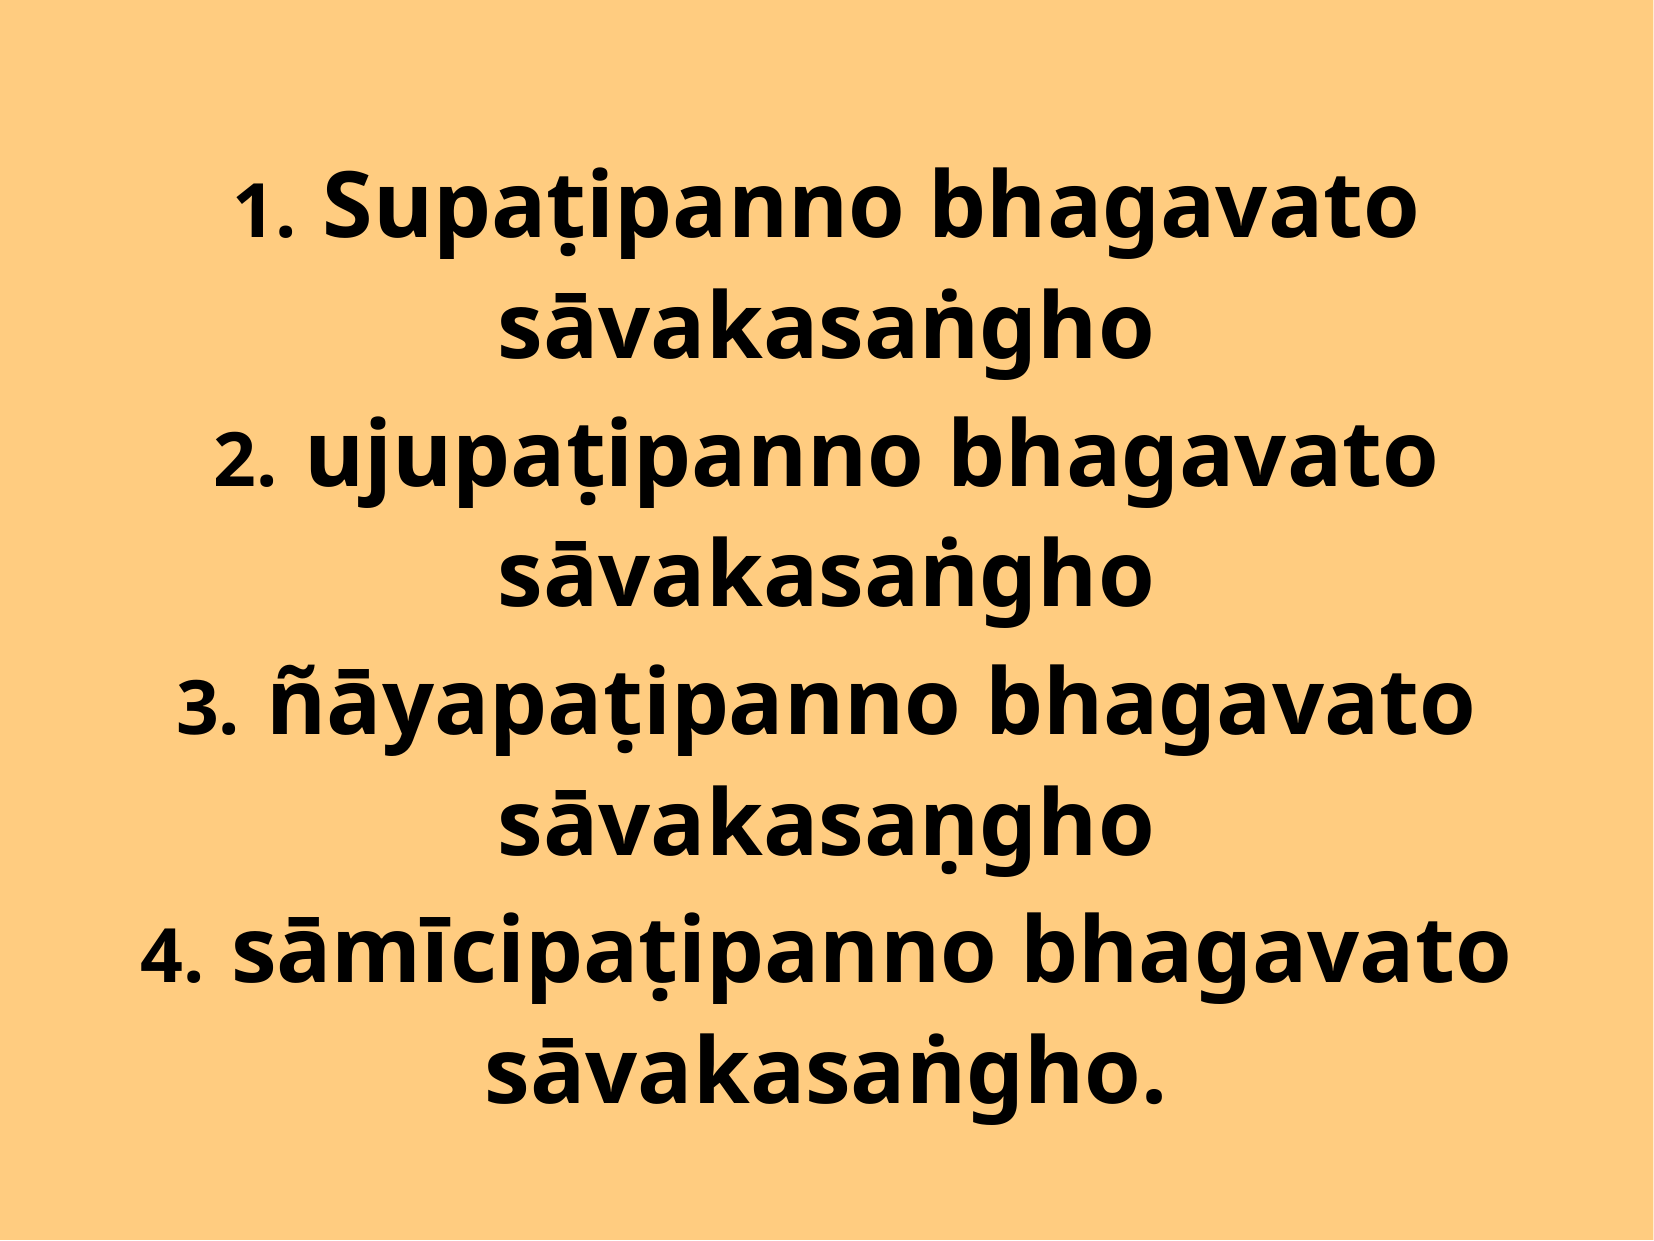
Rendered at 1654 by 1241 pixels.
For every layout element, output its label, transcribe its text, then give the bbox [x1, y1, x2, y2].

subtitle 1. Supaṭipanno bhagavato sāvakasaṅgho 2. ujupaṭipanno bhagavato sāvakasaṅgho 3. ñāyapaṭipanno bhagavato sāvakasaṇgho 4. sāmīcipaṭipanno bhagavato sāvakasaṅgho. [6, 43, 1648, 1218]
